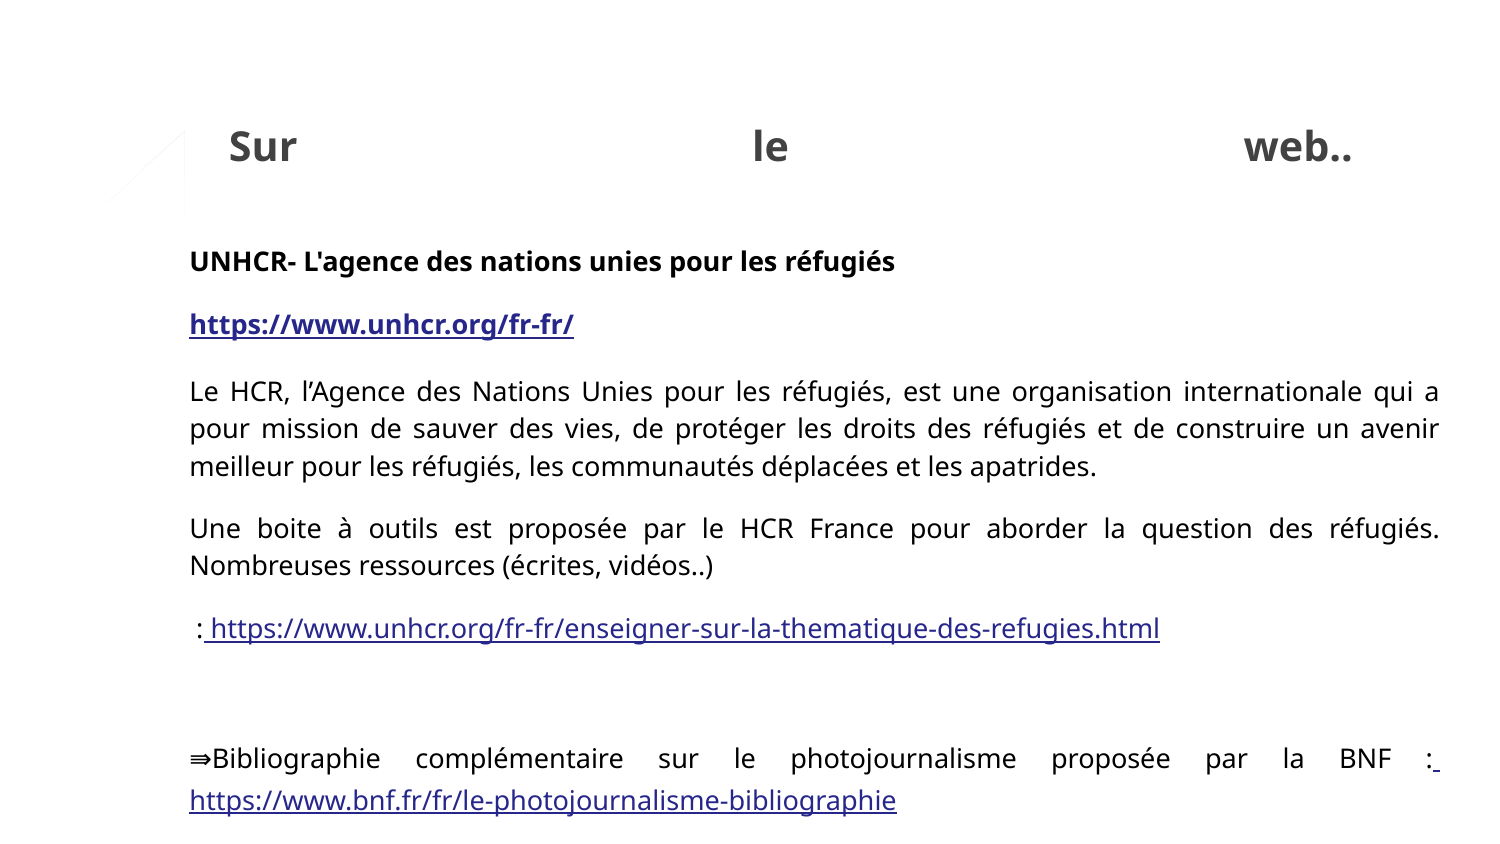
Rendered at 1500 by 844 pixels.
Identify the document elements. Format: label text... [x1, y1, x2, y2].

title Sur le web.. [213, 98, 1368, 224]
list UNHCR- L'agence des nations unies pour les réfugiés https://www.unhcr.org/fr-fr/ Le HCR, l’Agence des Nations Unies pour les réfugiés, est une organisation internationale qui a pour mission de sauver des vies, de protéger les droits des réfugiés et de construire un avenir meilleur pour les réfugiés, les communautés déplacées et les apatrides. Une boite à outils est proposée par le HCR France pour aborder la question des réfugiés. Nombreuses ressources (écrites, vidéos..) : https://www.unhcr.org/fr-fr/enseigner-sur-la-thematique-des-refugies.html ⇛Bibliographie complémentaire sur le photojournalisme proposée par la BNF : https://www.bnf.fr/fr/le-photojournalisme-bibliographie [174, 224, 1455, 844]
